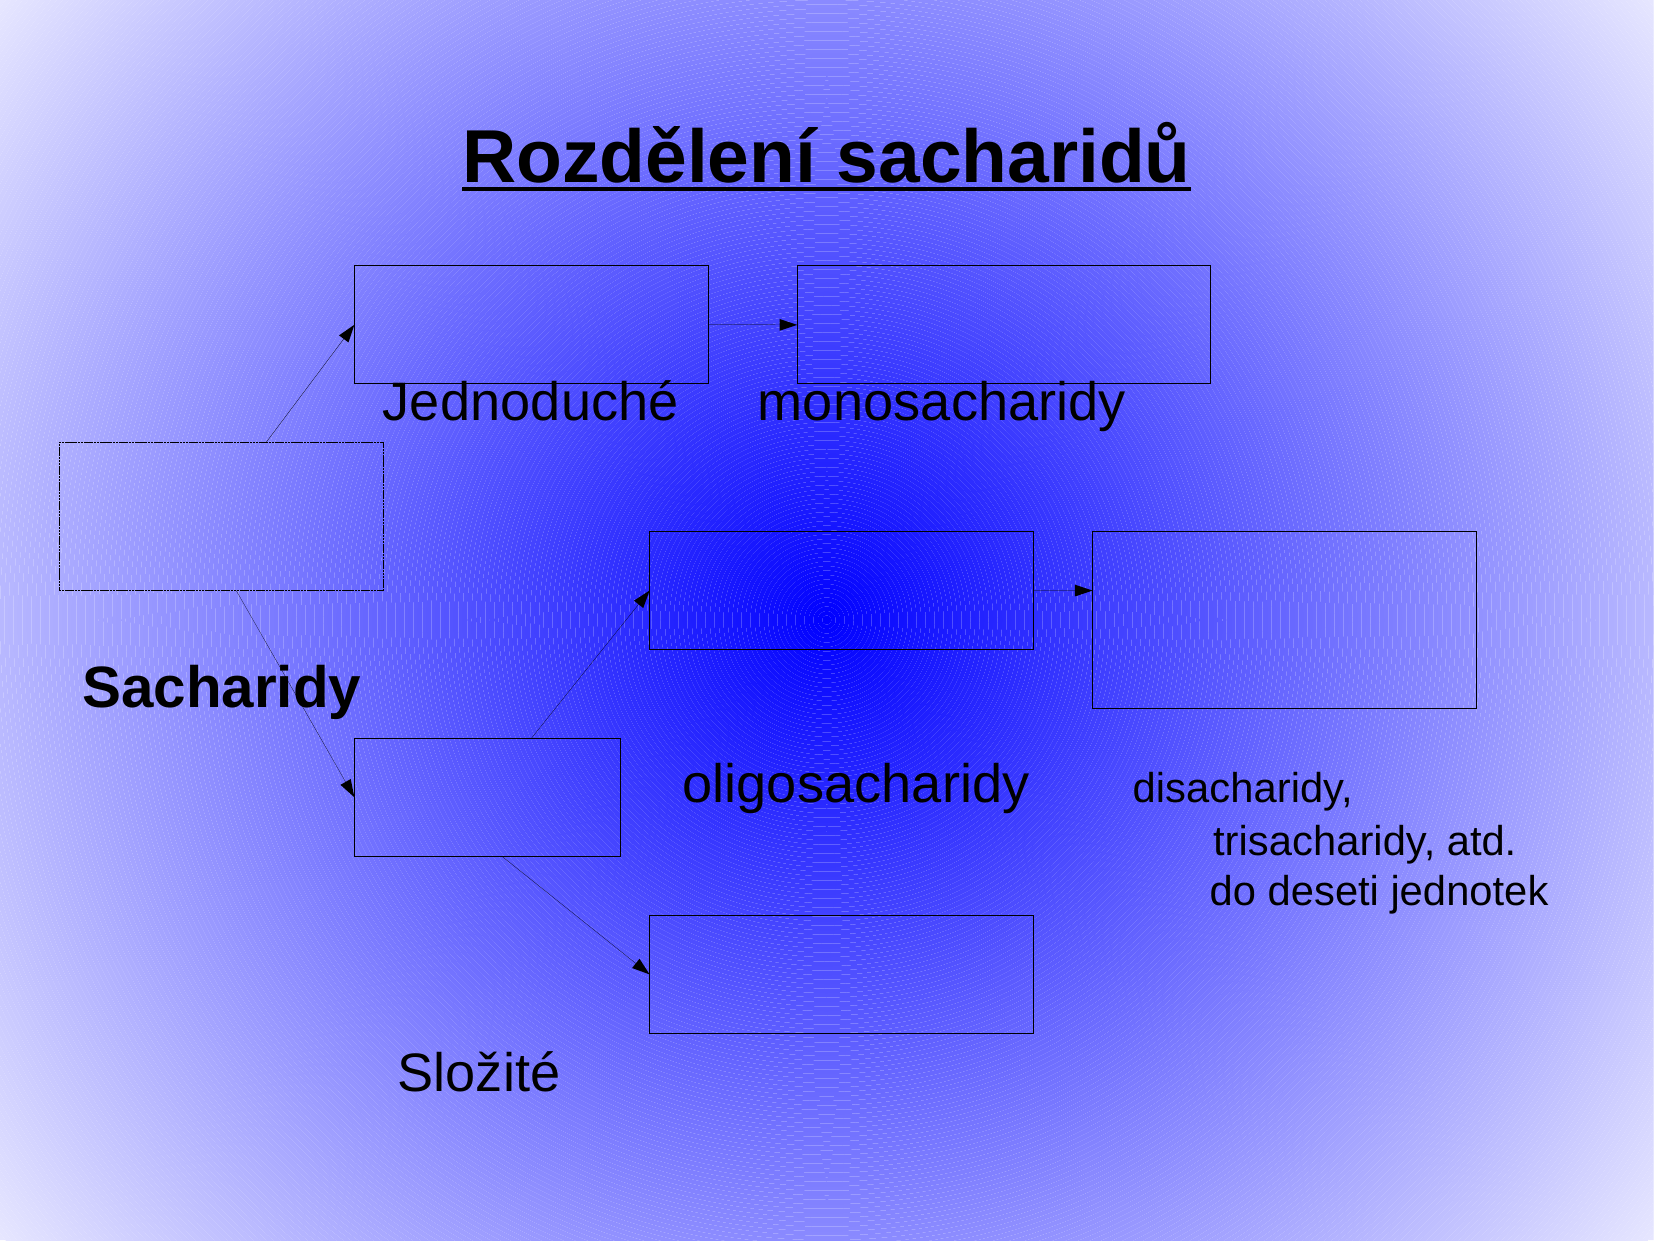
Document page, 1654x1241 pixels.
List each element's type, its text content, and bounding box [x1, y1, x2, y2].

title Rozdělení sacharidů [82, 49, 1571, 176]
subtitle Jednoduché monosacharidy Sacharidy oligosacharidy disacharidy, trisacharidy, atd. do deseti jednotek Složité polysacharidy [82, 176, 1571, 1064]
